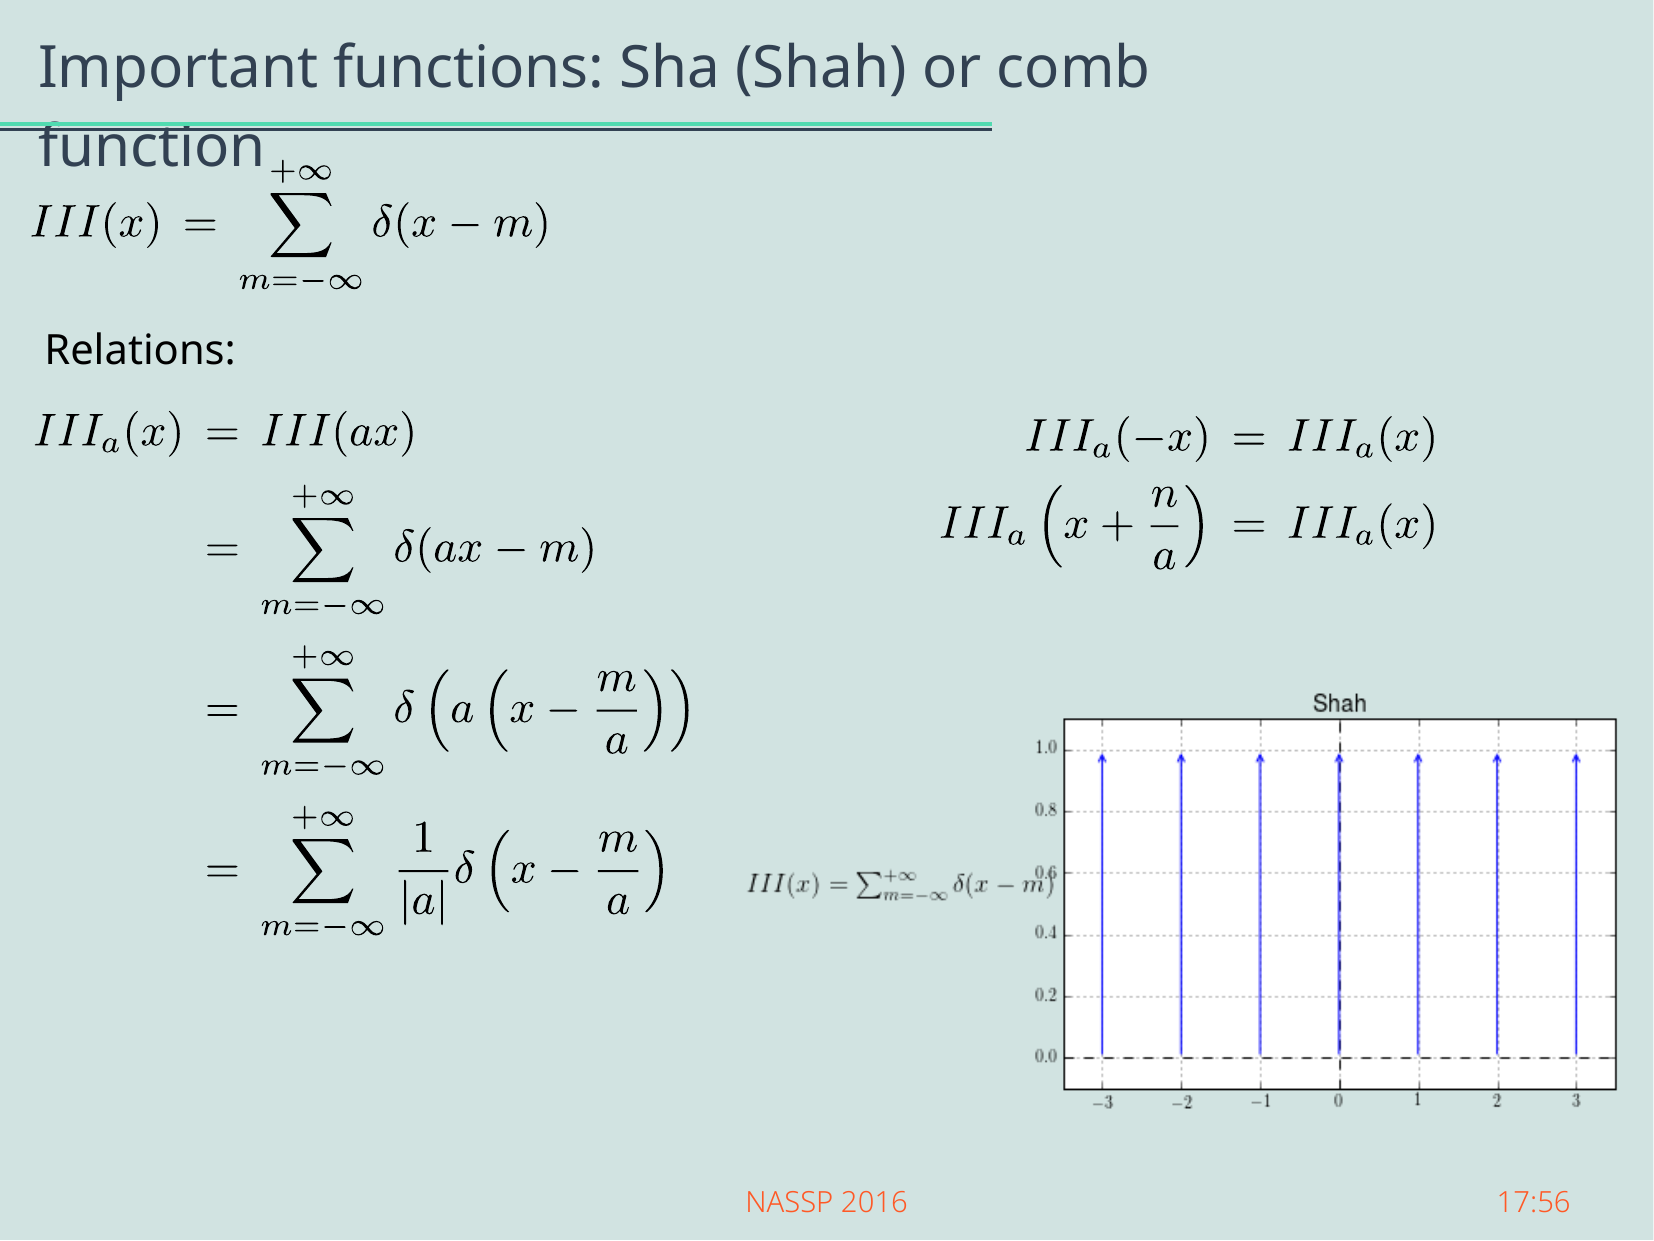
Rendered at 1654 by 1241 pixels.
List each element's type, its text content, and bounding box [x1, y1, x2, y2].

picture [735, 684, 1627, 1123]
text_box [33, 410, 697, 939]
text_box [29, 159, 552, 293]
text_box [938, 416, 1439, 570]
text_box Relations: [29, 312, 520, 378]
text_box Important functions: Sha (Shah) or comb function [23, 17, 1347, 103]
